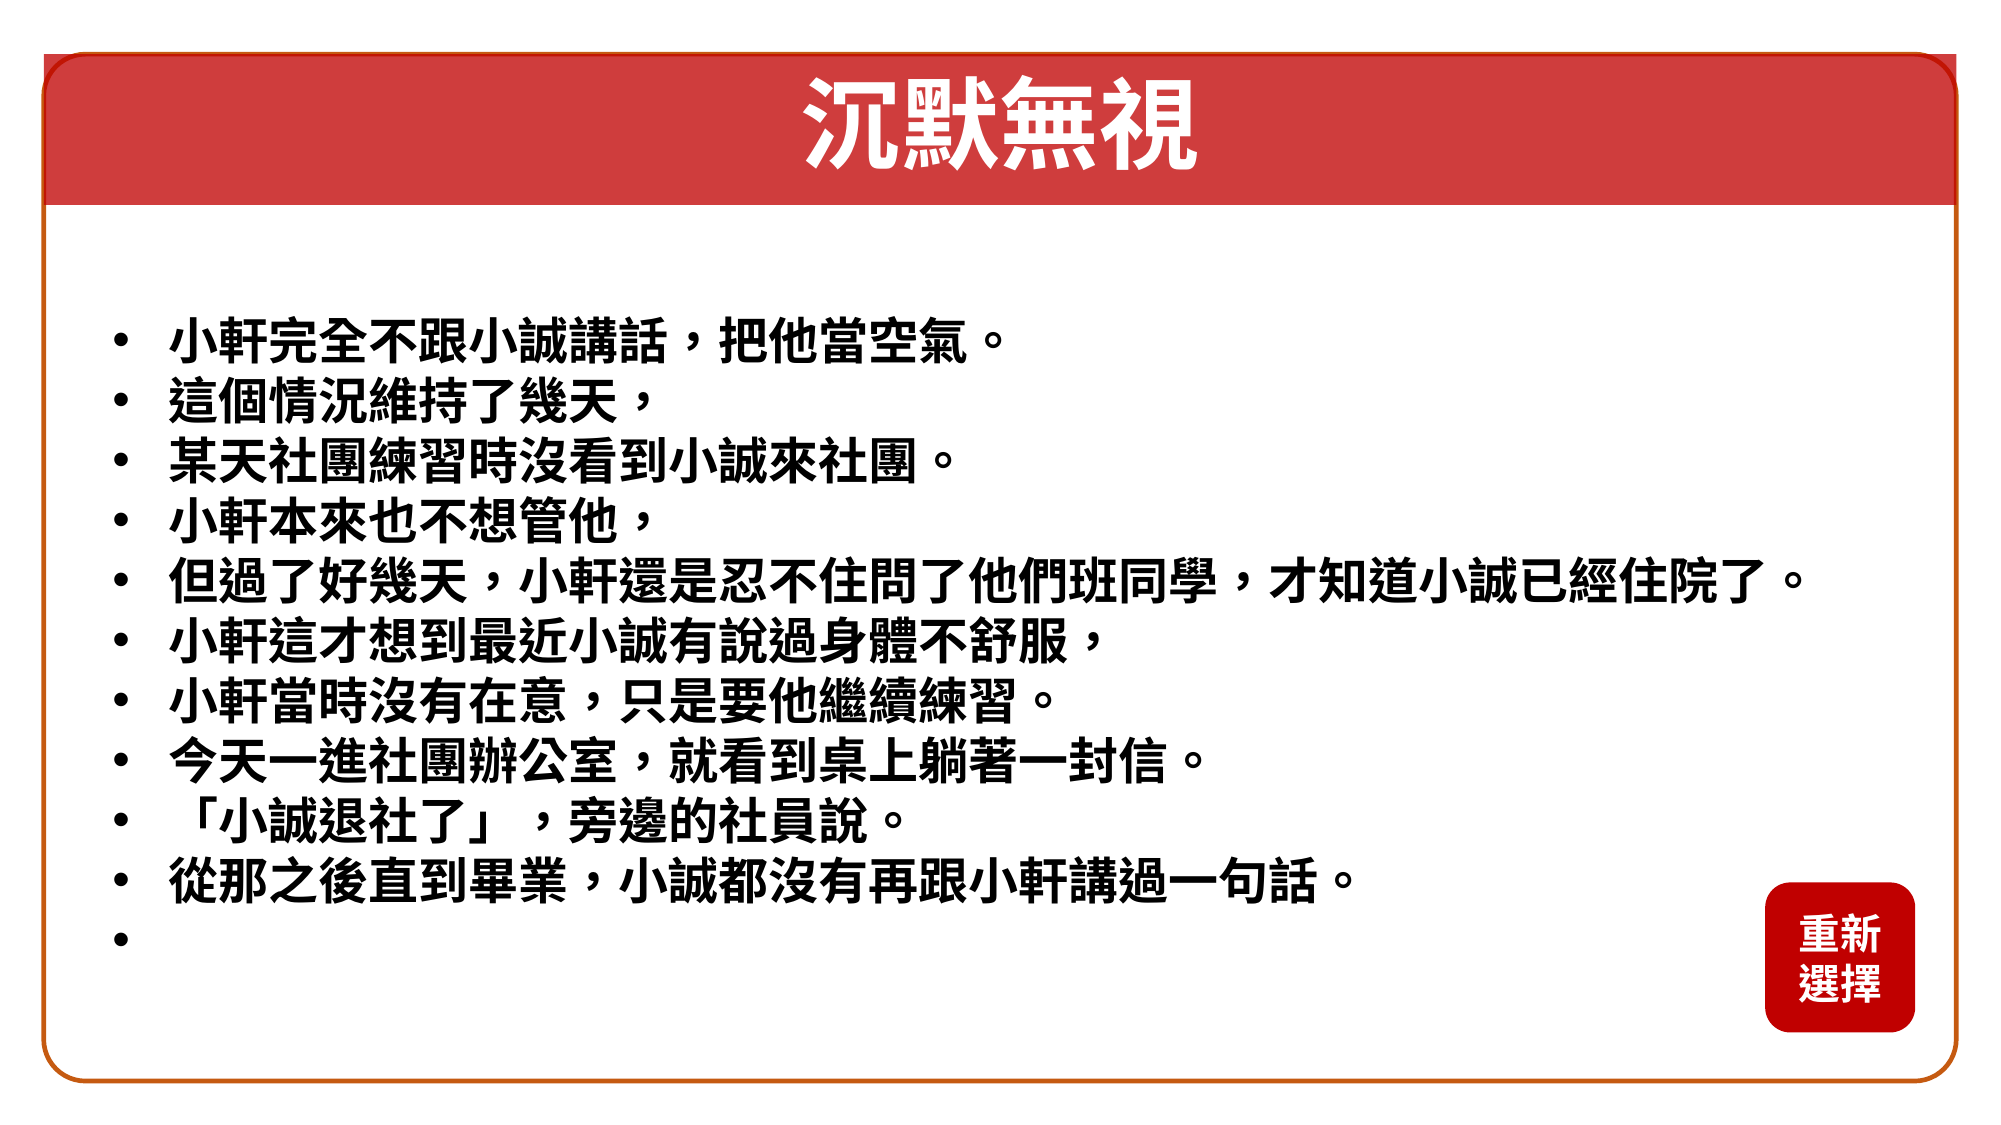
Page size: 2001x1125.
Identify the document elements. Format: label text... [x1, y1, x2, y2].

text_box 沉默無視 [43, 54, 1957, 205]
text_box 小軒完全不跟小誠講話，把他當空氣。 這個情況維持了幾天， 某天社團練習時沒看到小誠來社團。 小軒本來也不想管他， 但過了好幾天，小軒還是忍不住問了他們班同學，才知道小誠已經住院了。 小軒這才想到最近小誠有說過身體不舒服， 小軒當時沒有在意，只是要他繼續練習。 今天一進社團辦公室，就看到桌上躺著一封信。 「小誠退社了」，旁邊的社員說。 從那之後直到畢業，小誠都沒有再跟小軒講過一句話。 [97, 302, 1956, 977]
text_box 重新選擇 [1765, 882, 1916, 1033]
